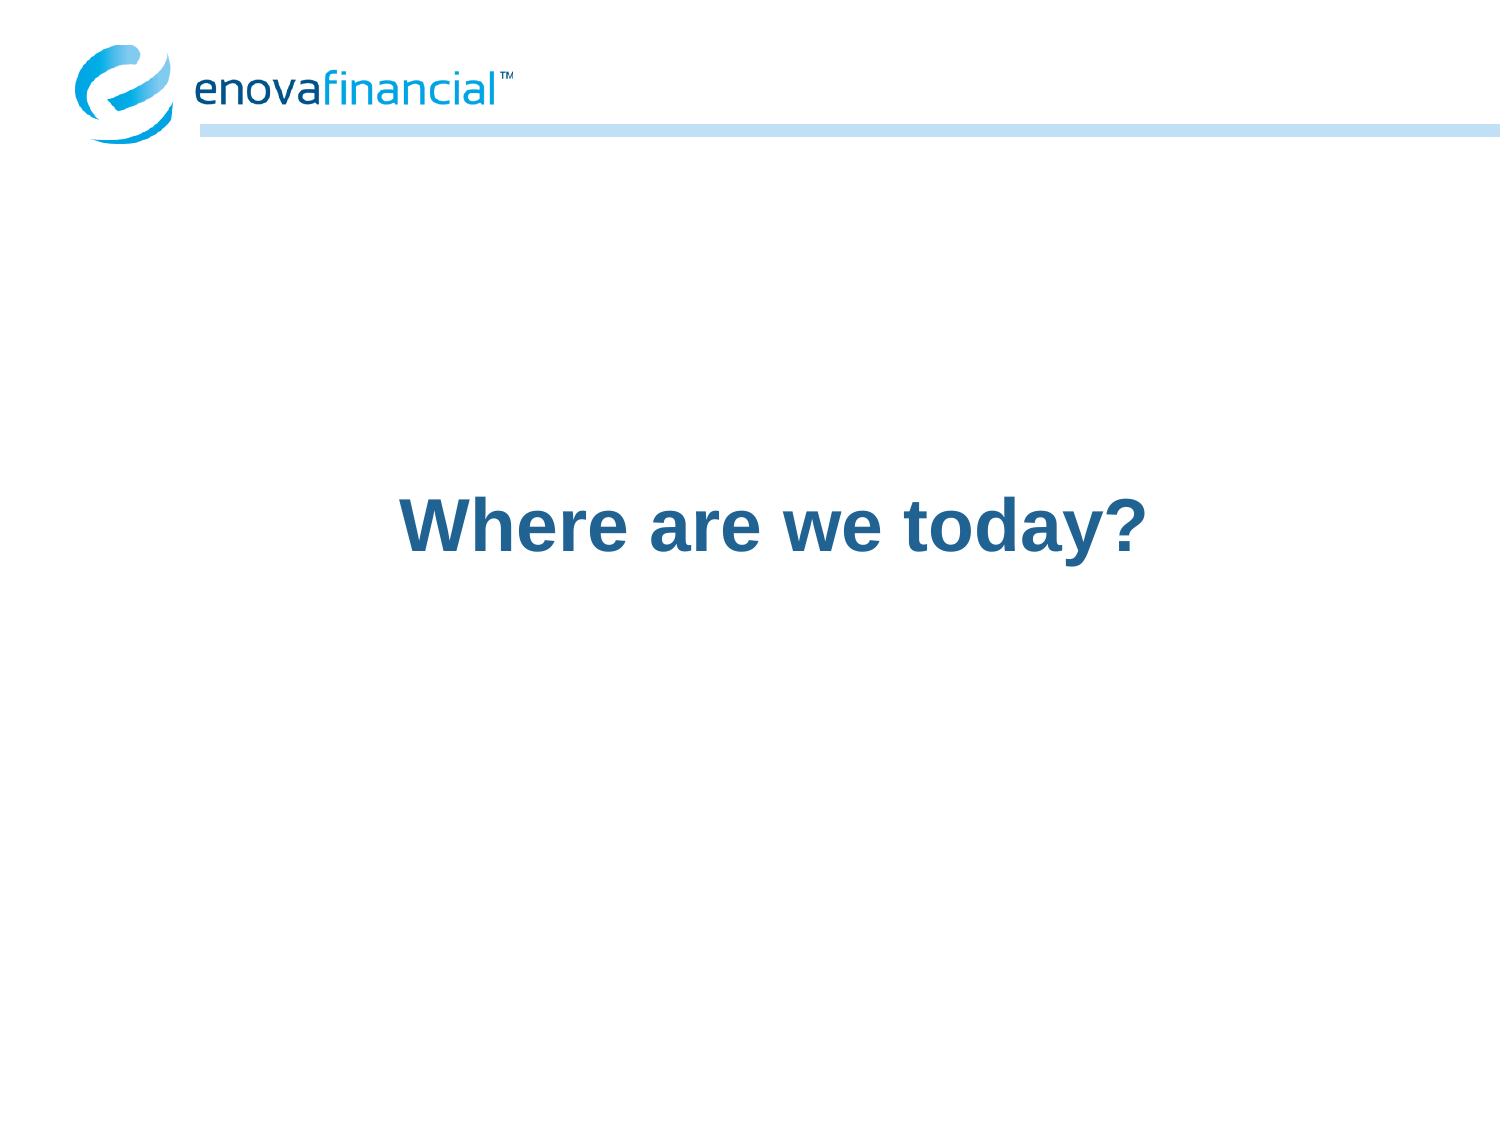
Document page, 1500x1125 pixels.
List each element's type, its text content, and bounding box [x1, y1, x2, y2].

list Where are we today? [187, 224, 1363, 826]
picture [75, 45, 1500, 144]
